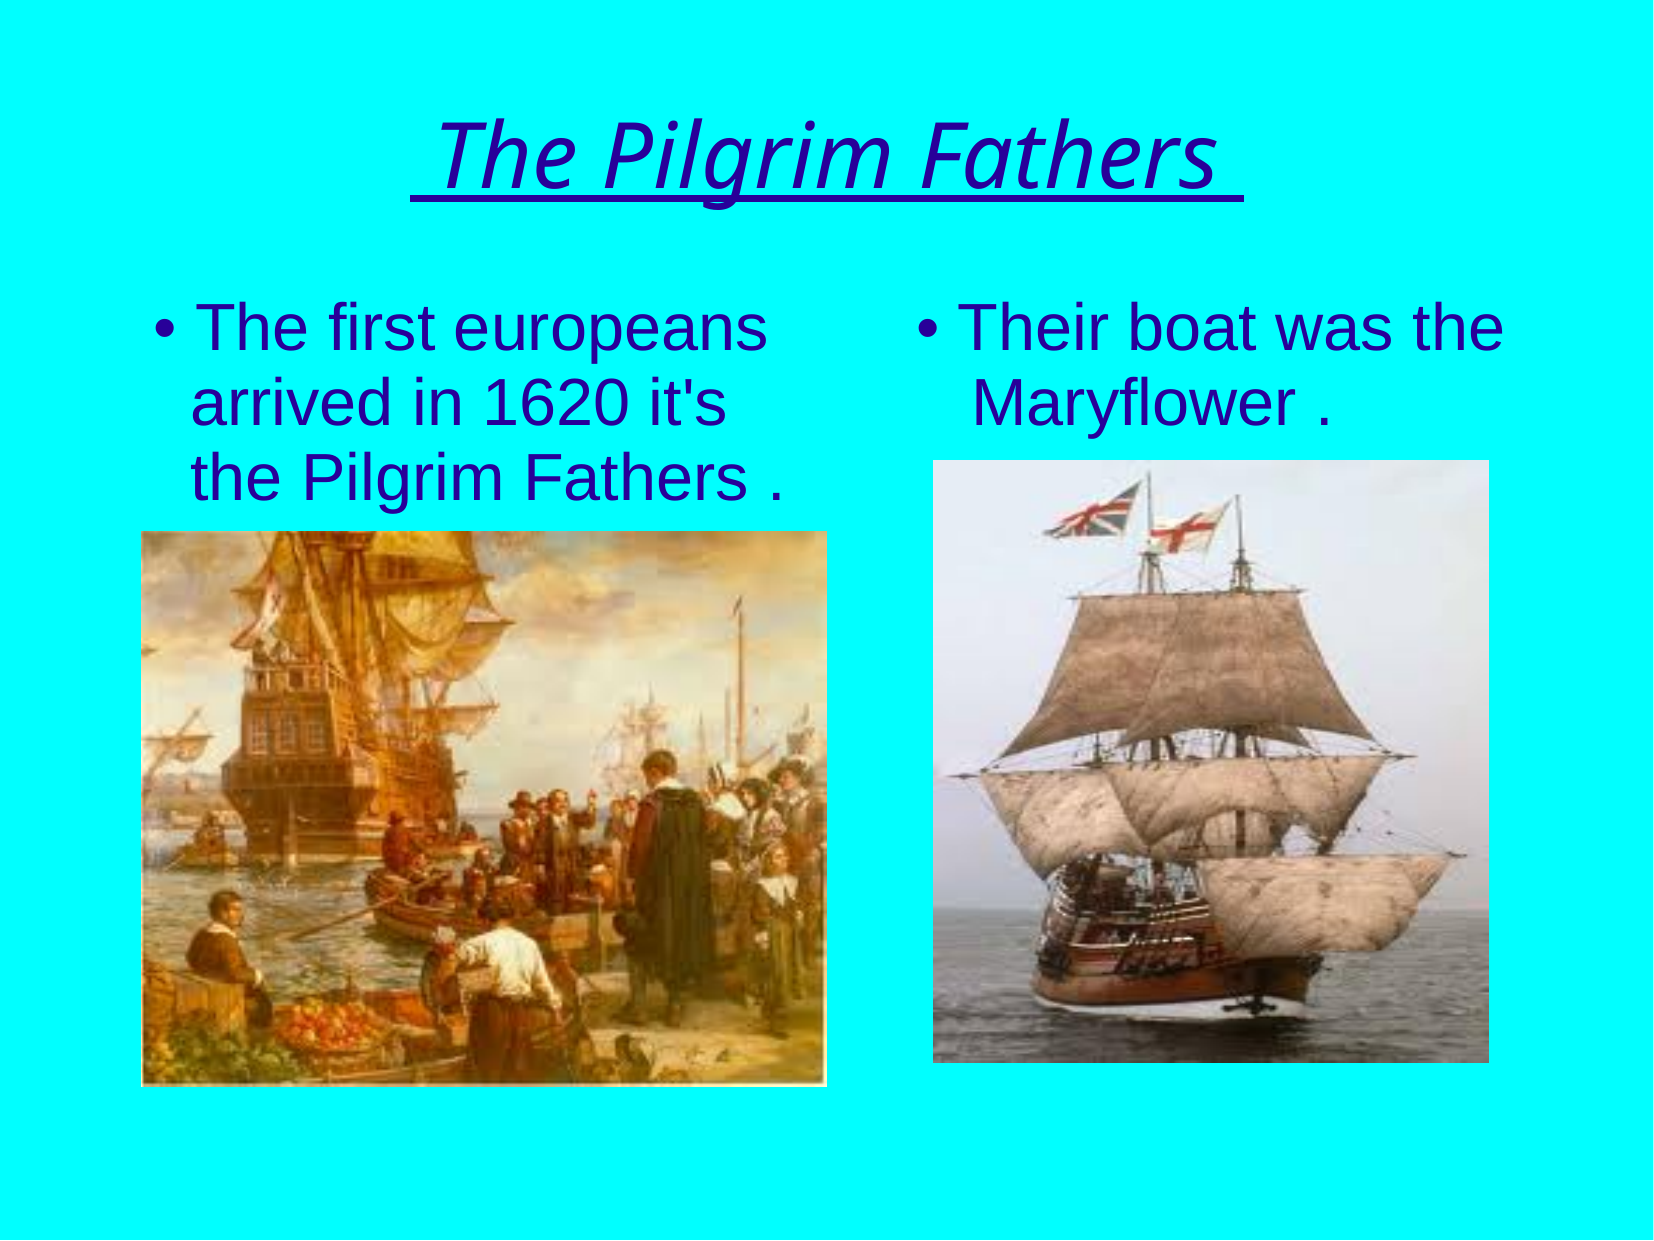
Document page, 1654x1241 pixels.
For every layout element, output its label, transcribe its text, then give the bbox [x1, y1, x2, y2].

title The Pilgrim Fathers [82, 49, 1571, 257]
picture [141, 531, 827, 1087]
picture [933, 460, 1489, 1063]
list • Their boat was the Maryflower . [845, 290, 1572, 1109]
list • The first europeans arrived in 1620 it's the Pilgrim Fathers . [82, 290, 809, 1140]
